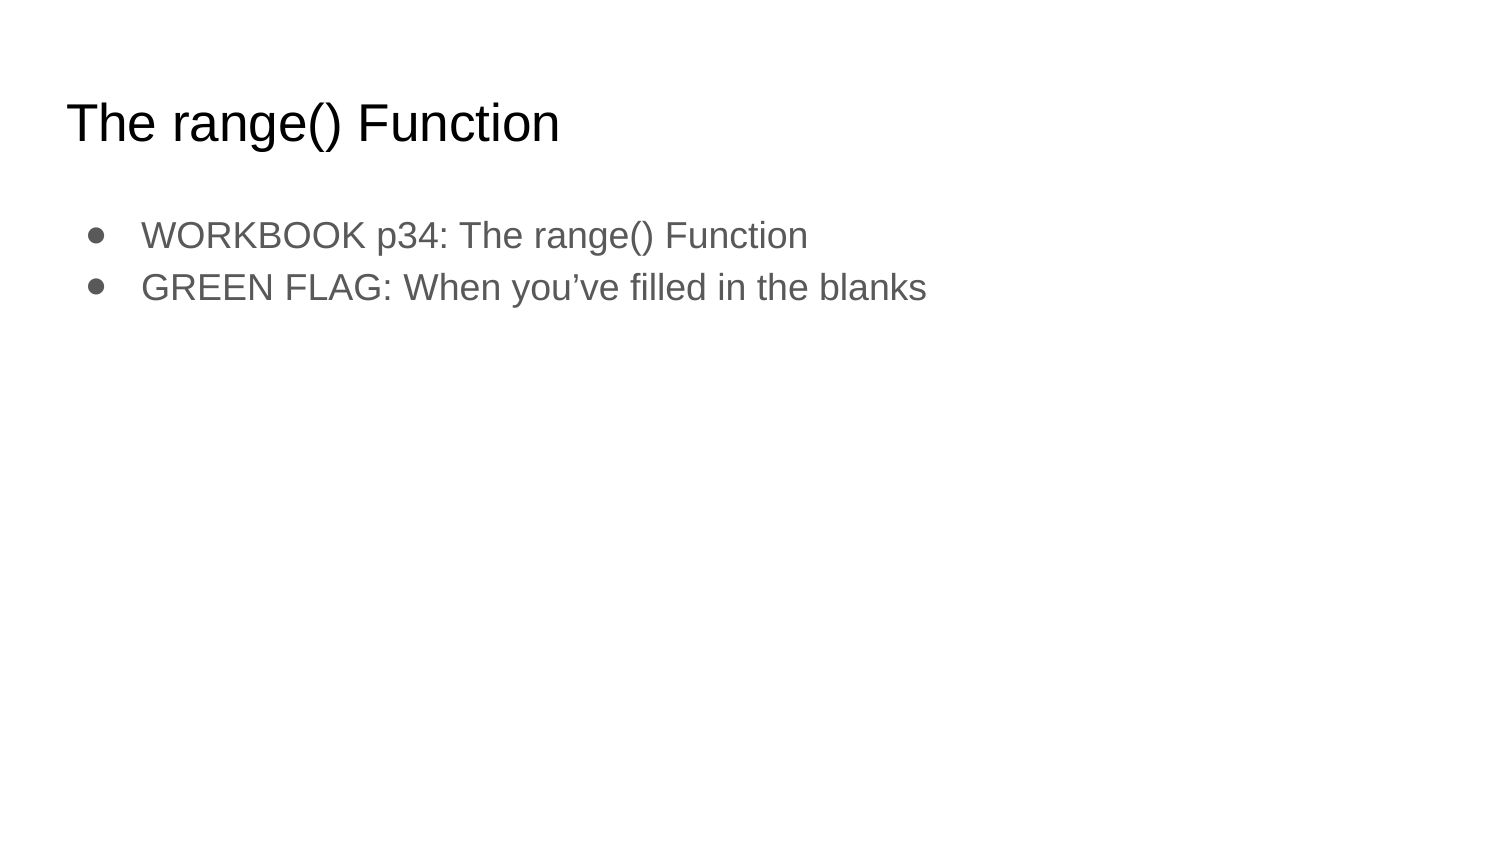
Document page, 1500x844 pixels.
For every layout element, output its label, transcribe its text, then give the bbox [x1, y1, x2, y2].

list WORKBOOK p34: The range() Function GREEN FLAG: When you’ve filled in the blanks [51, 189, 1449, 750]
title The range() Function [51, 72, 1449, 167]
